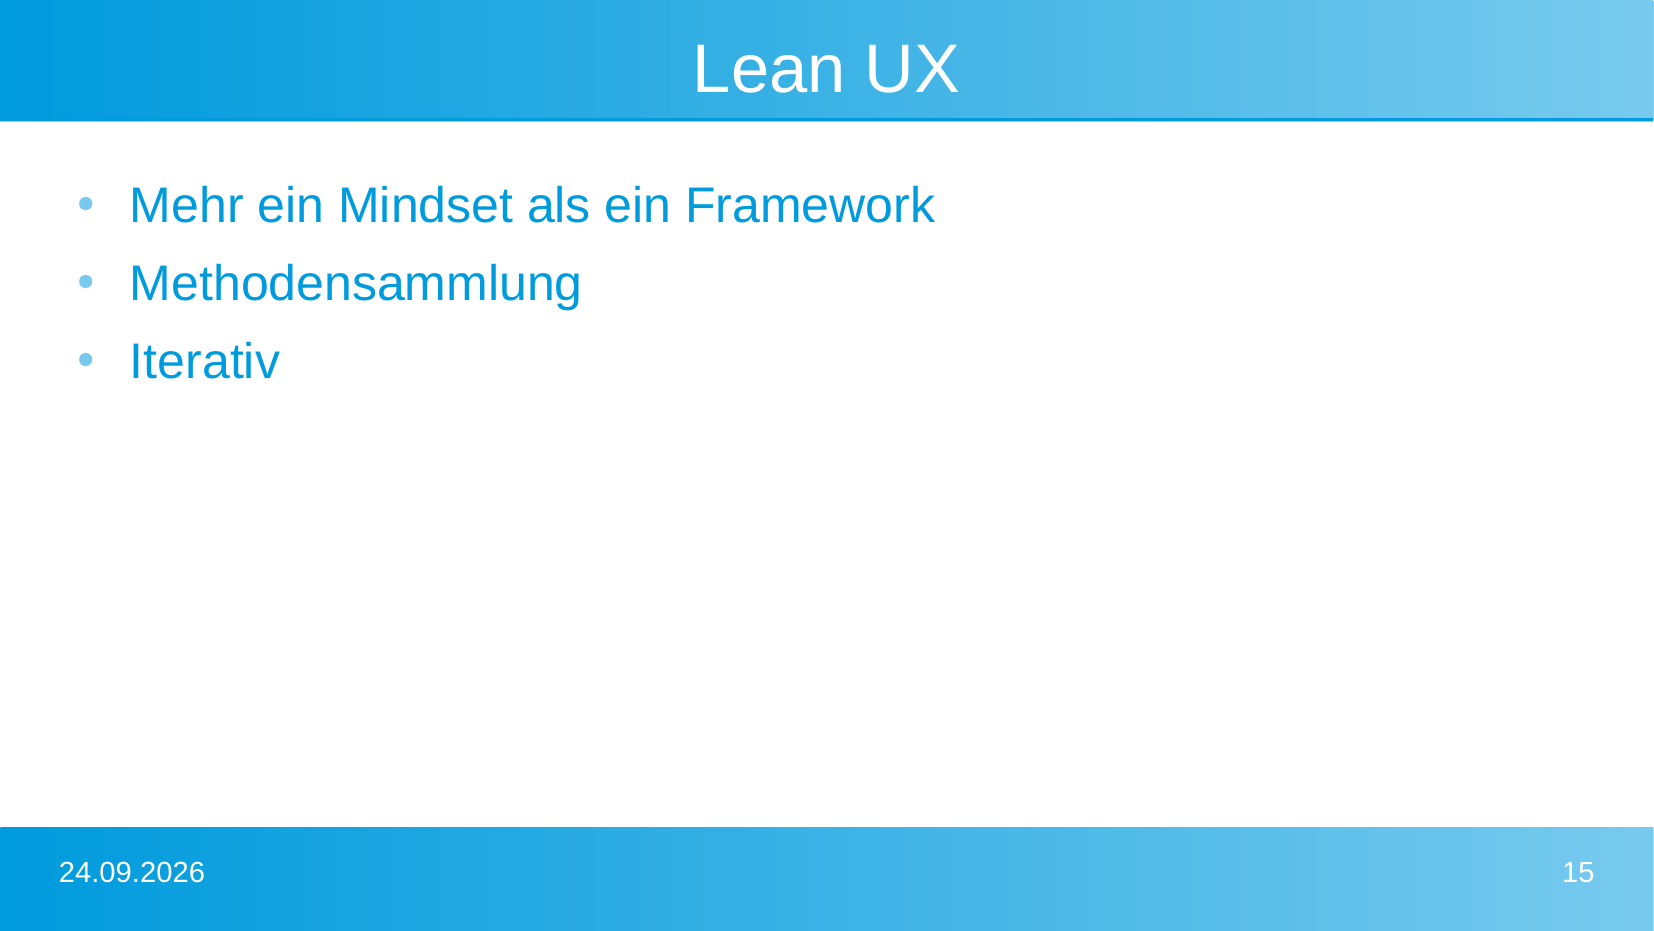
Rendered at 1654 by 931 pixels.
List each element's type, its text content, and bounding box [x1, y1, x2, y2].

list Mehr ein Mindset als ein Framework Methodensammlung Iterativ [59, 177, 1595, 768]
title Lean UX [59, 29, 1595, 108]
